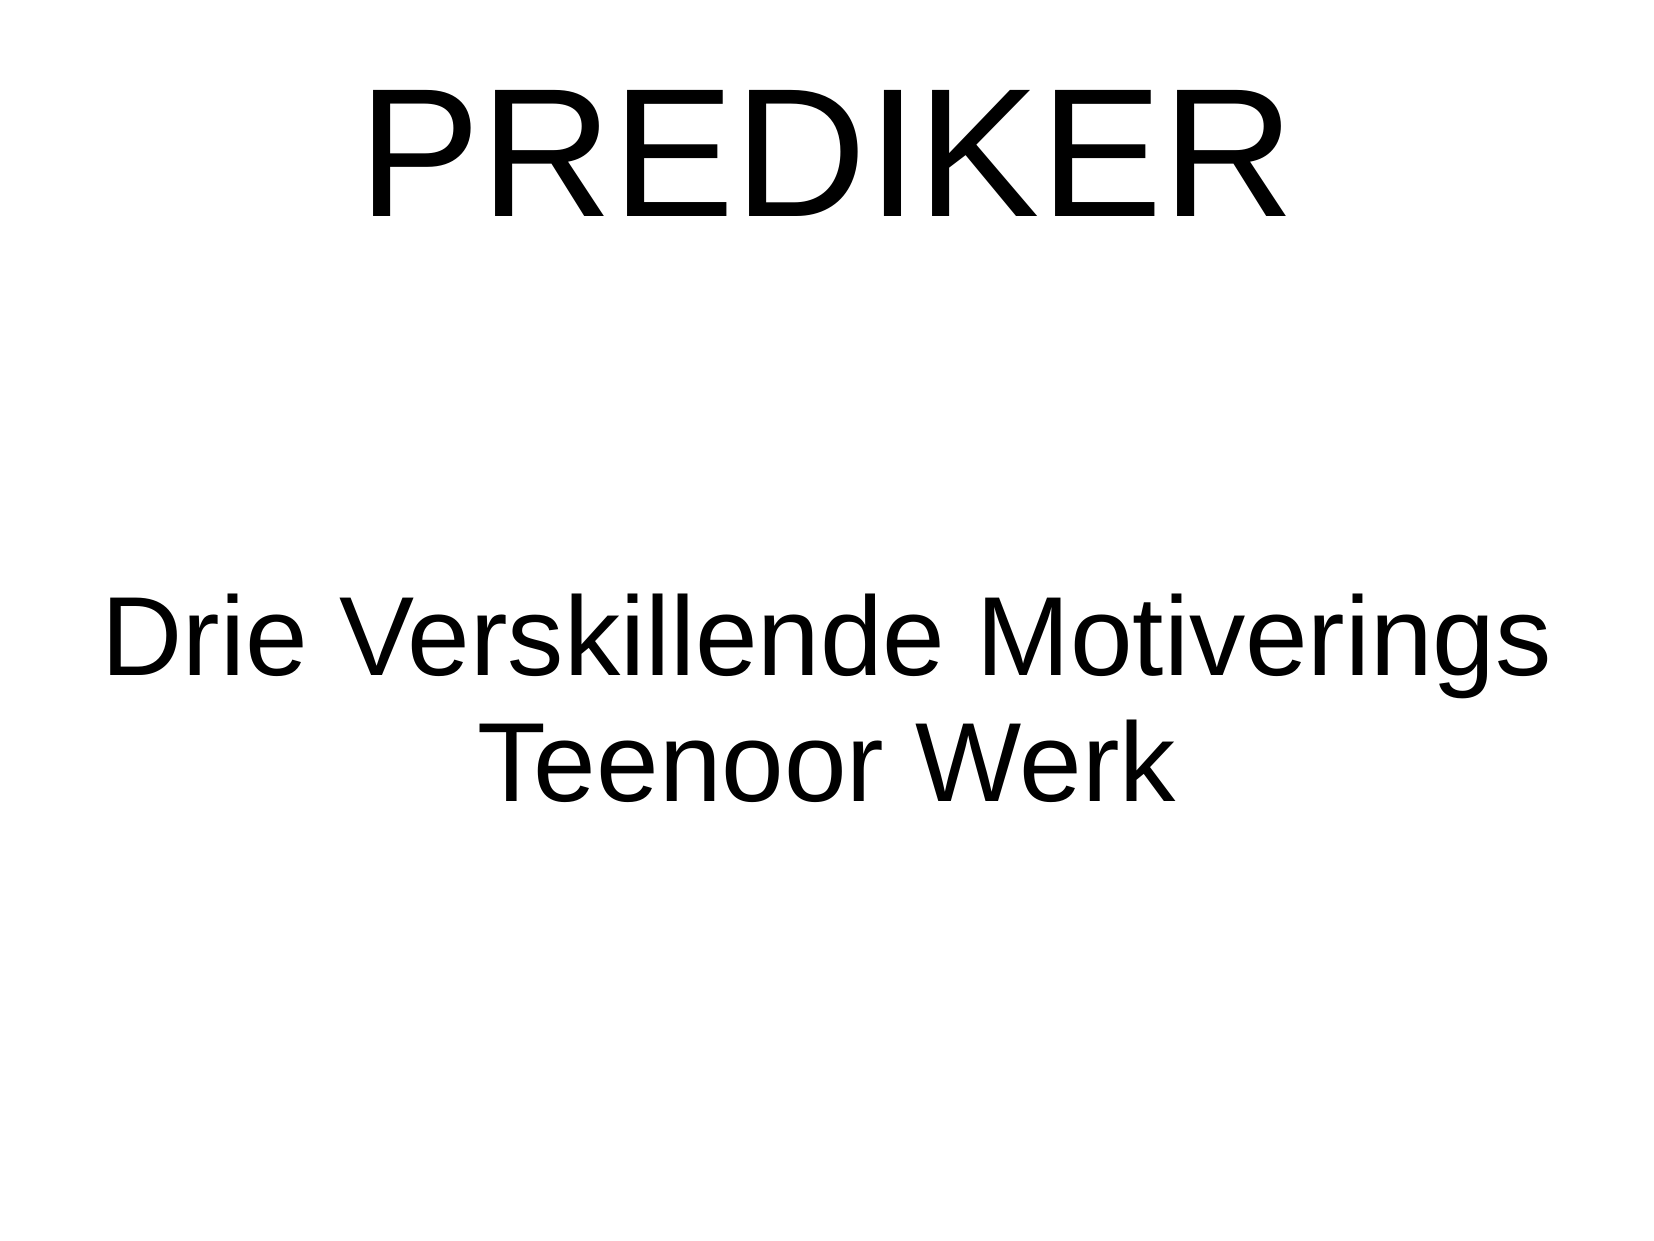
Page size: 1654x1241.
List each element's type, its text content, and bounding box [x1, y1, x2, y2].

title PREDIKER [82, 49, 1571, 257]
subtitle Drie Verskillende Motiverings Teenoor Werk [82, 290, 1571, 1109]
